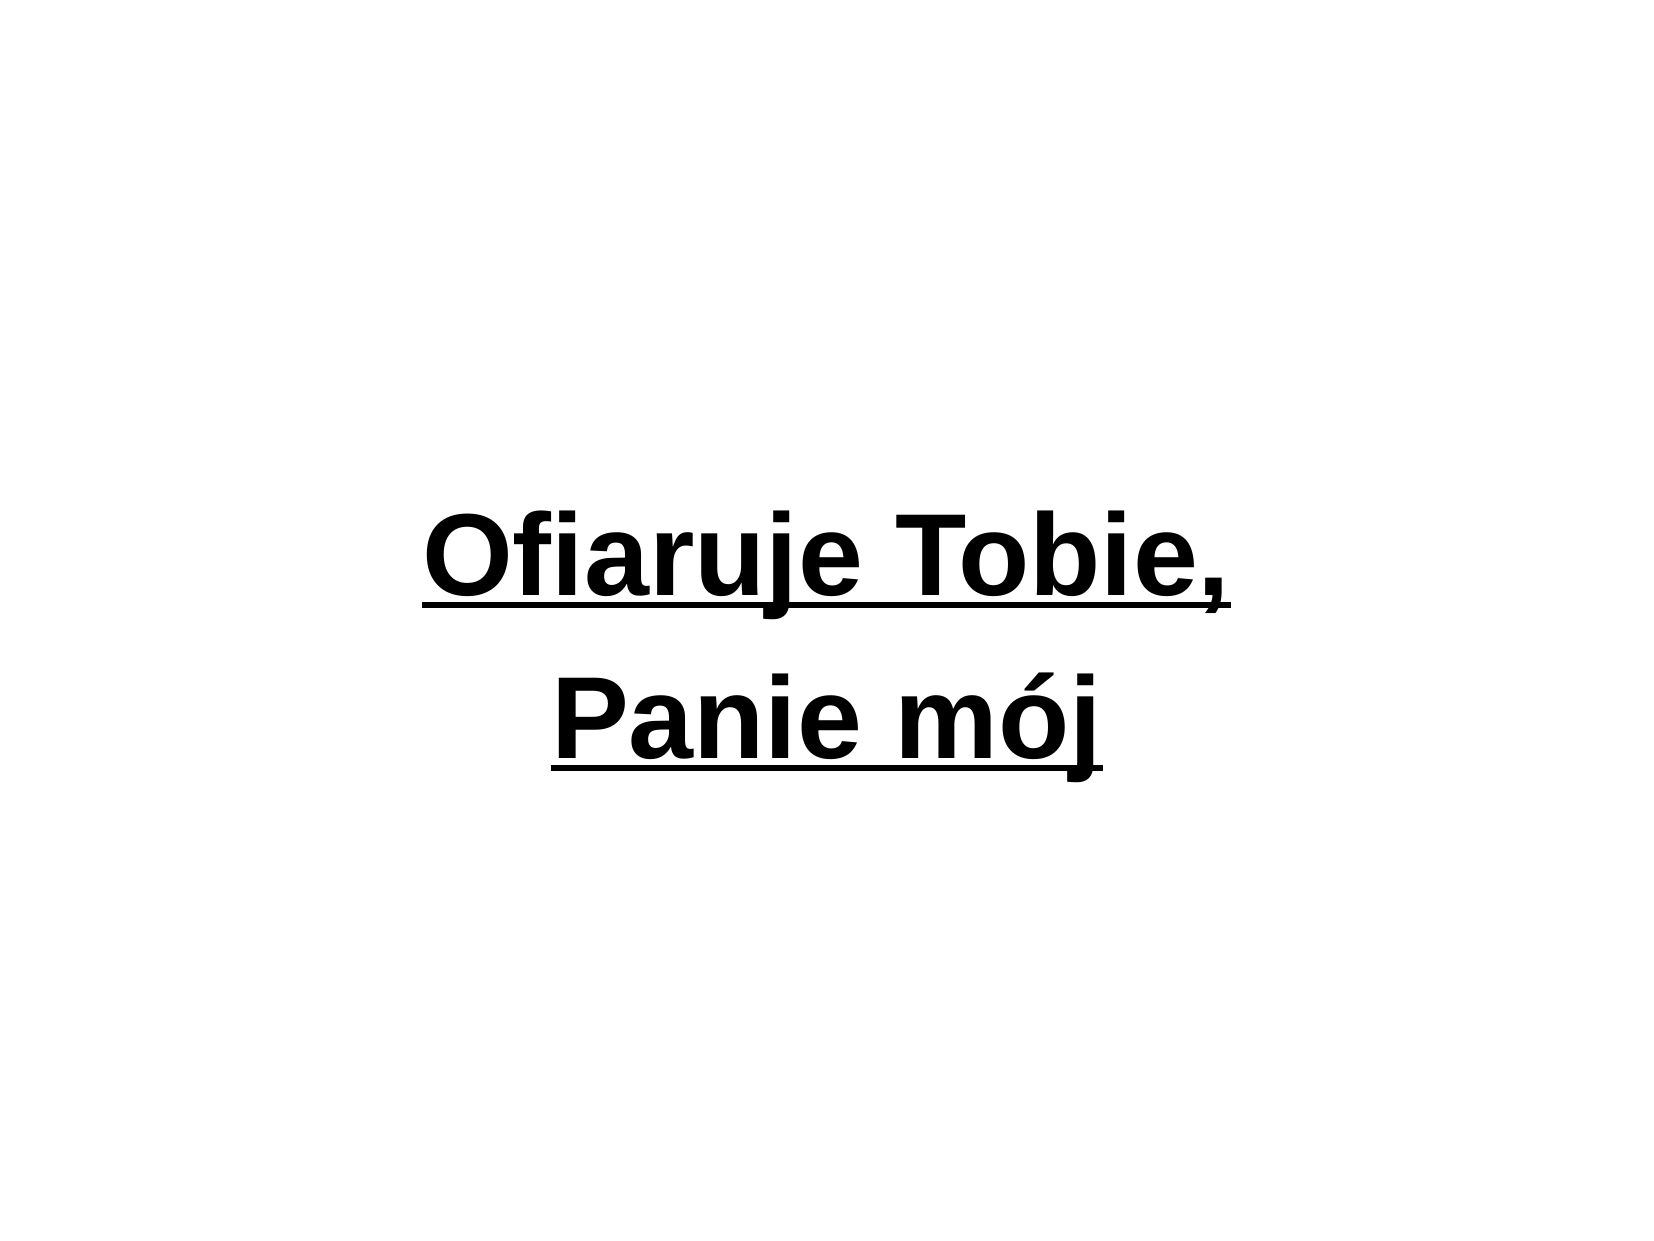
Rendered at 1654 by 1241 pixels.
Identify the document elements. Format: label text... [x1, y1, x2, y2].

subtitle Ofiaruje Tobie, Panie mój [0, 0, 1654, 1241]
